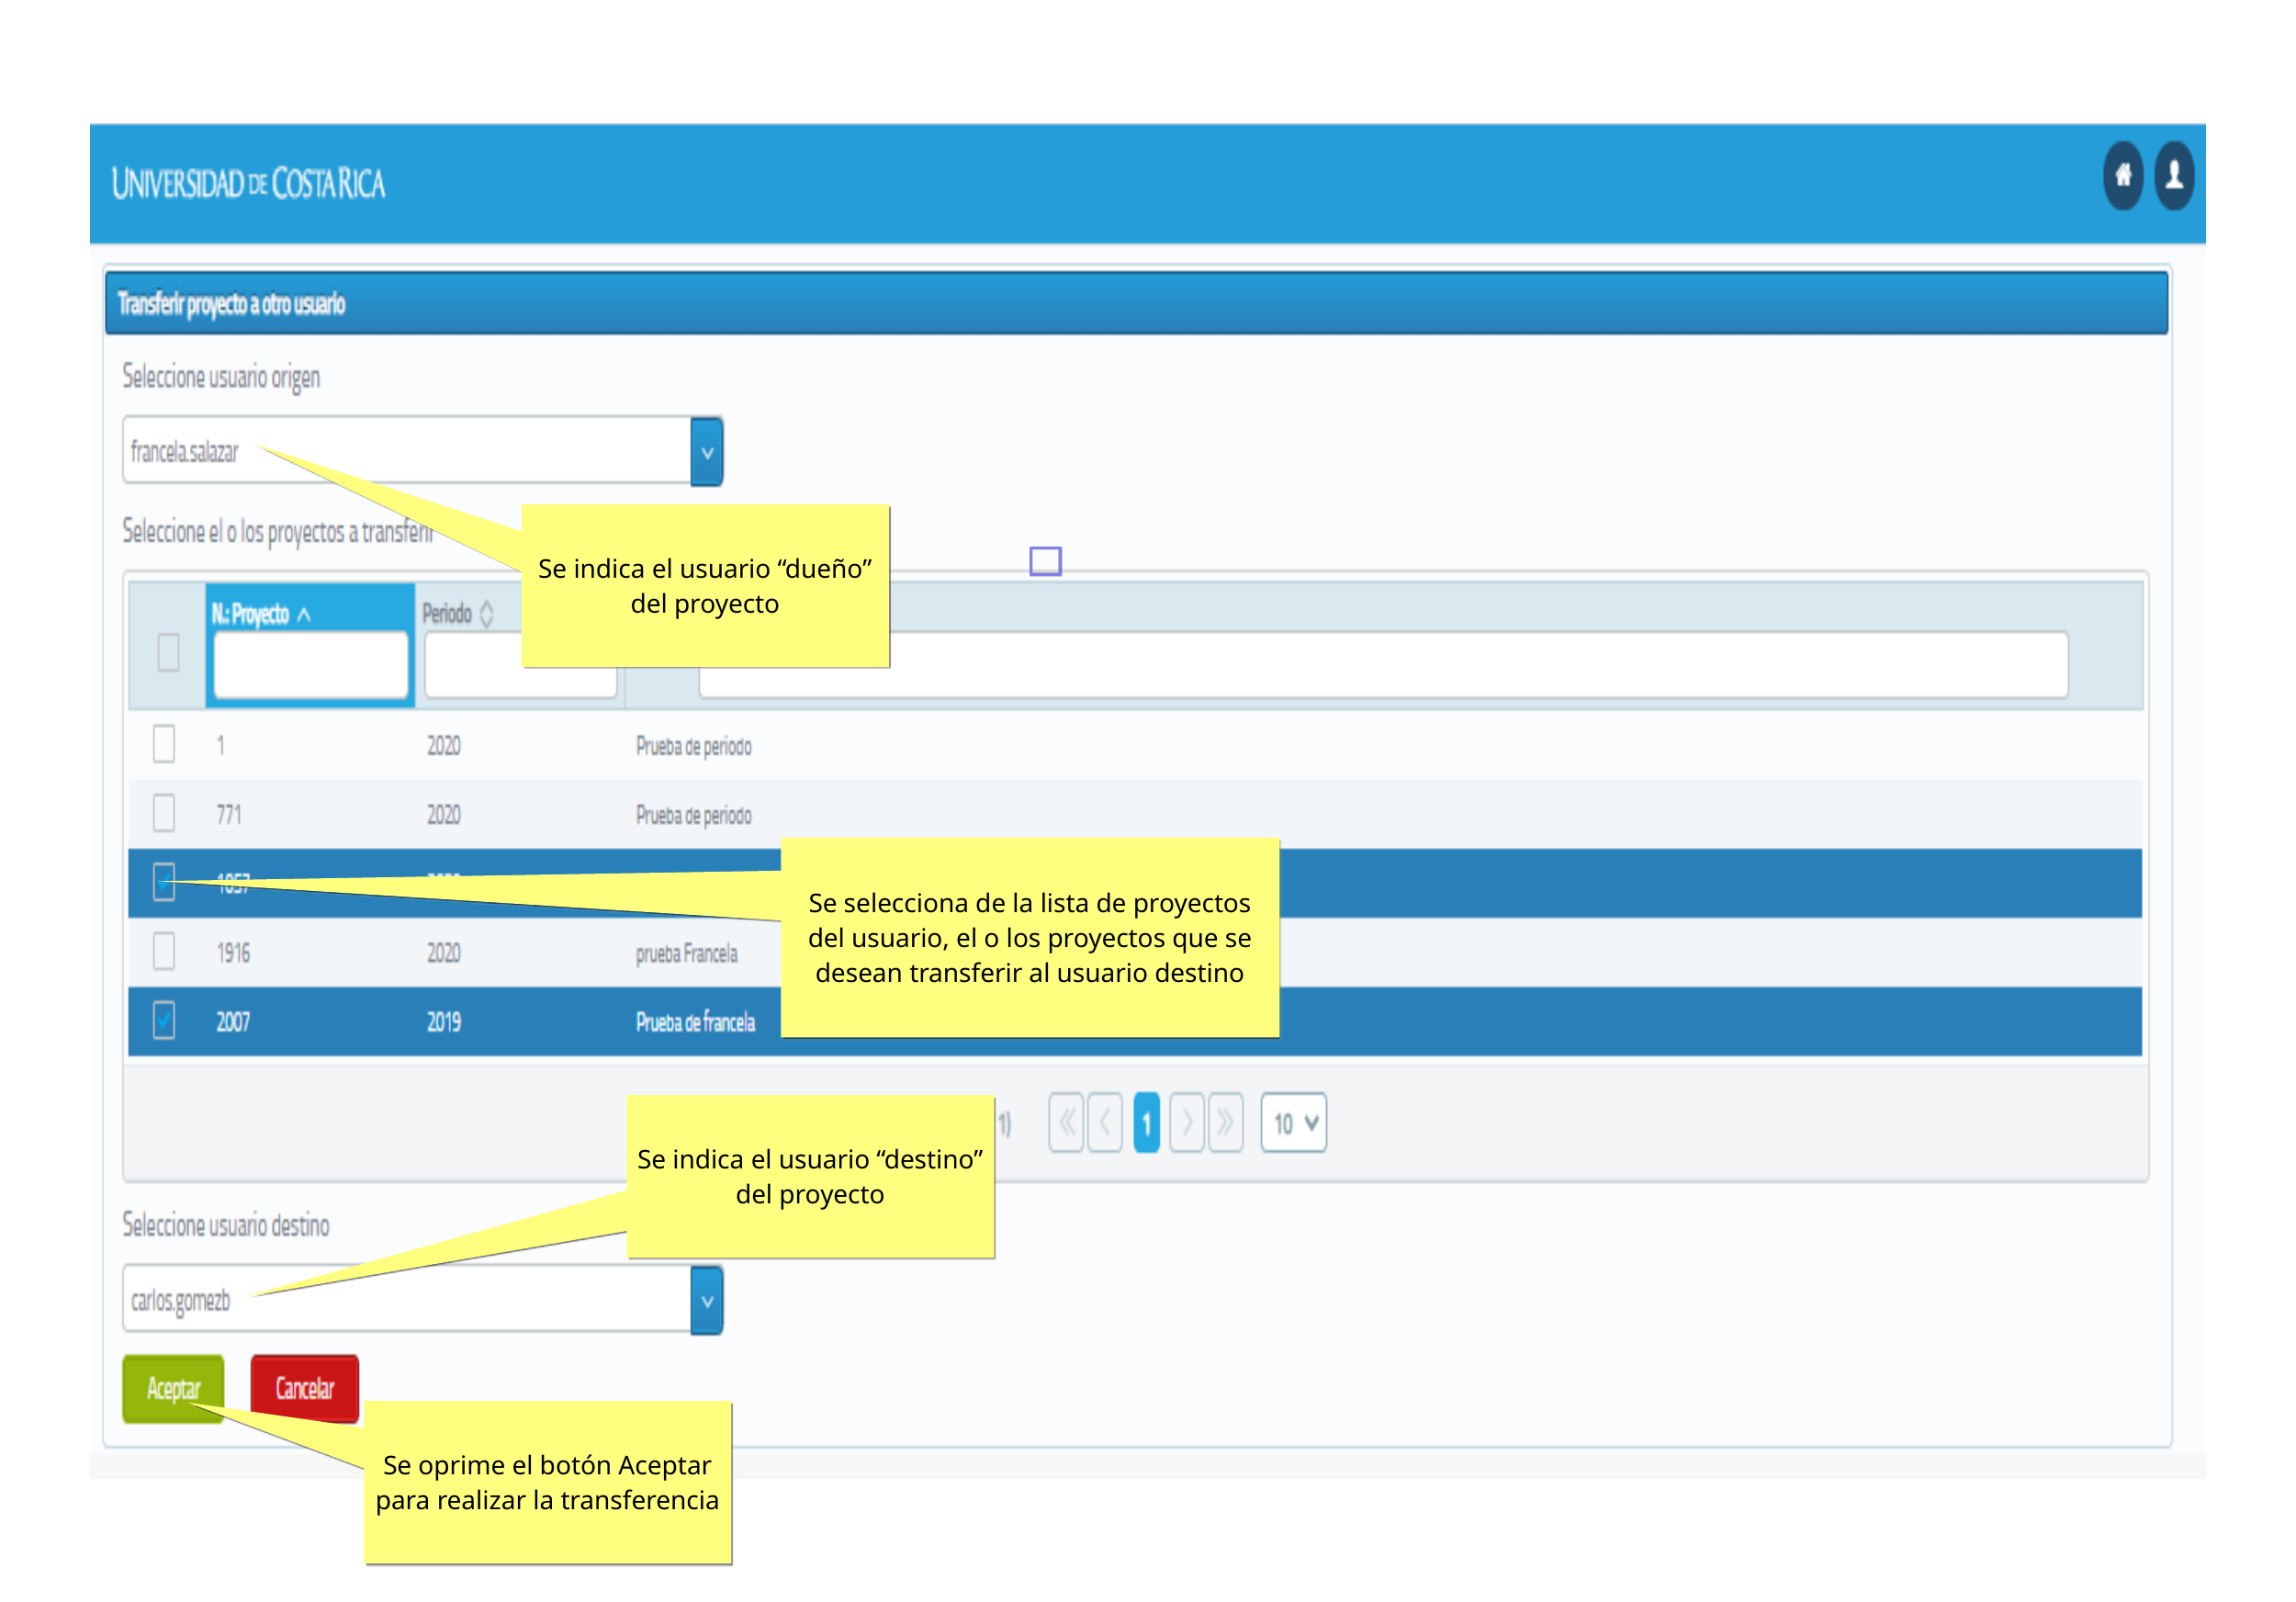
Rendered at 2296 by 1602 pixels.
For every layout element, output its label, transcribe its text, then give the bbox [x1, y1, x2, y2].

text_box Se oprime el botón Aceptar para realizar la transferencia [187, 1400, 732, 1564]
text_box Se indica el usuario “dueño” del proyecto [253, 443, 890, 668]
picture [90, 123, 2206, 1479]
text_box Se indica el usuario “destino” del proyecto [243, 1095, 995, 1297]
text_box Se selecciona de la lista de proyectos del usuario, el o los proyectos que se desean transferir al usuario destino [158, 837, 1280, 1038]
